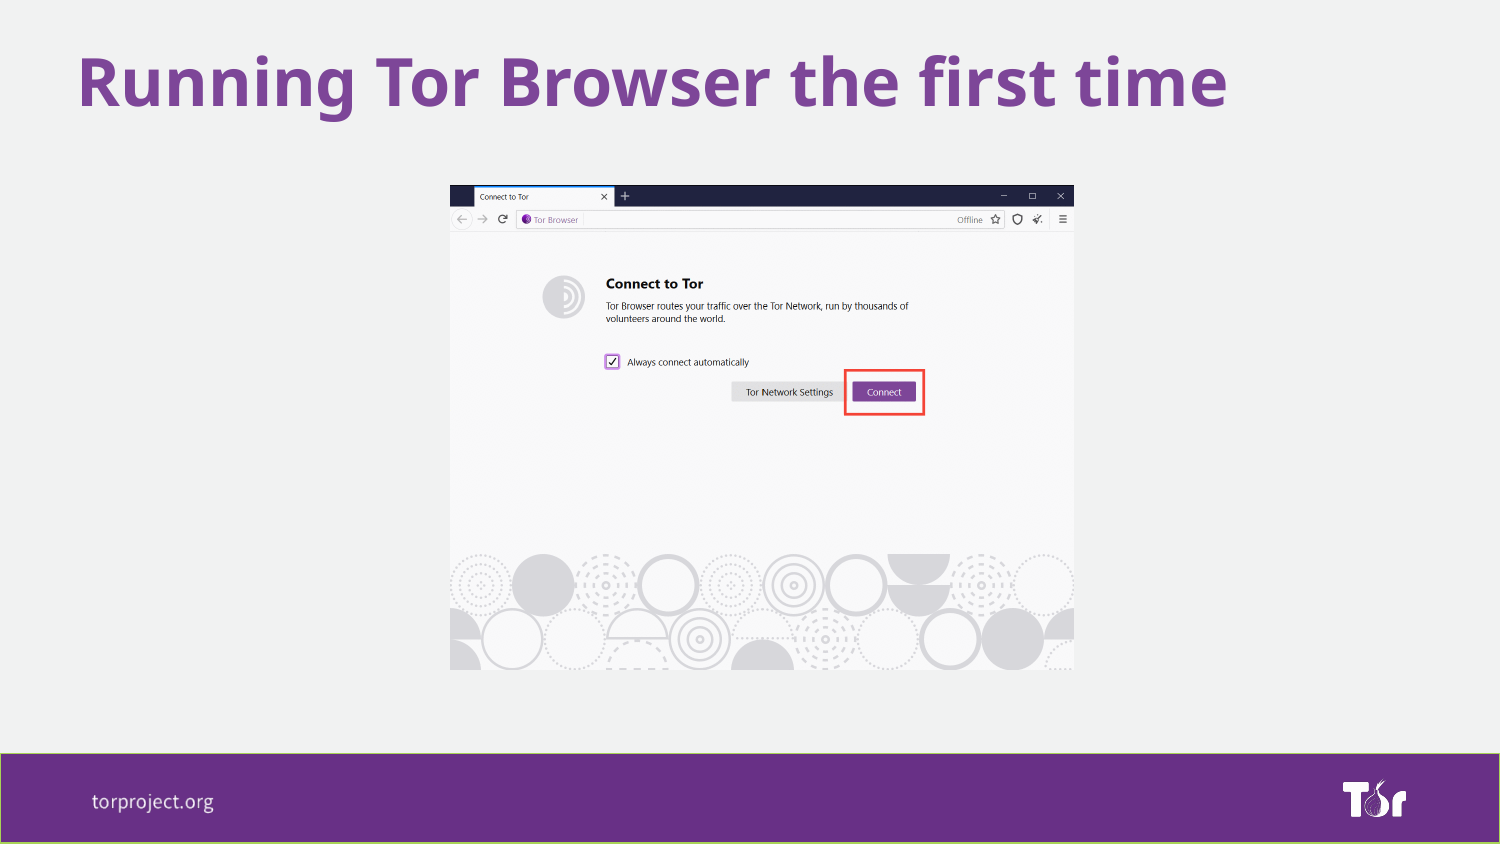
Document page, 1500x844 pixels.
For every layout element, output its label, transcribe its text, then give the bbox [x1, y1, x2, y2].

picture [1343, 778, 1406, 817]
picture [450, 185, 1074, 670]
text_box Running Tor Browser the first time [62, 11, 1458, 147]
picture [75, 780, 604, 821]
